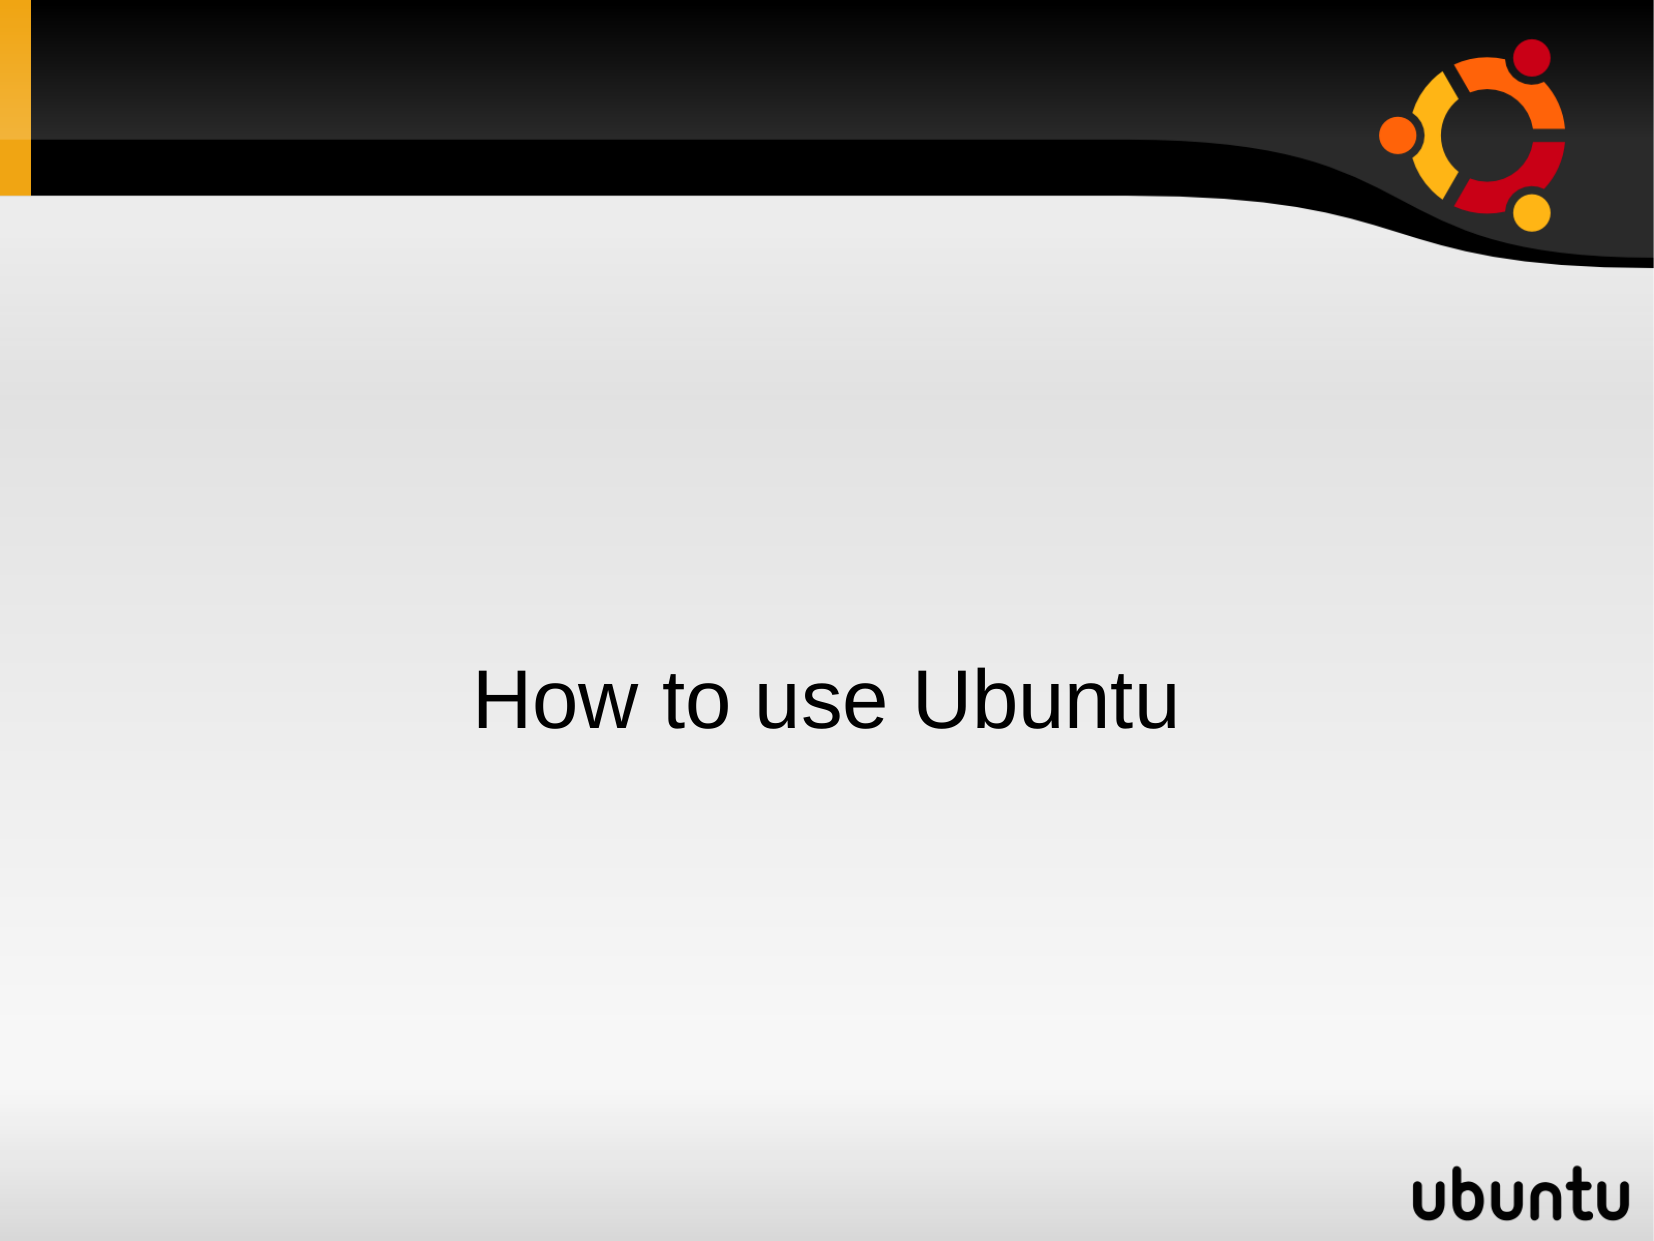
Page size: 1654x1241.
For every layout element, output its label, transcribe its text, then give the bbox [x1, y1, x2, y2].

subtitle How to use Ubuntu [82, 297, 1571, 1102]
picture [0, 0, 1654, 1241]
